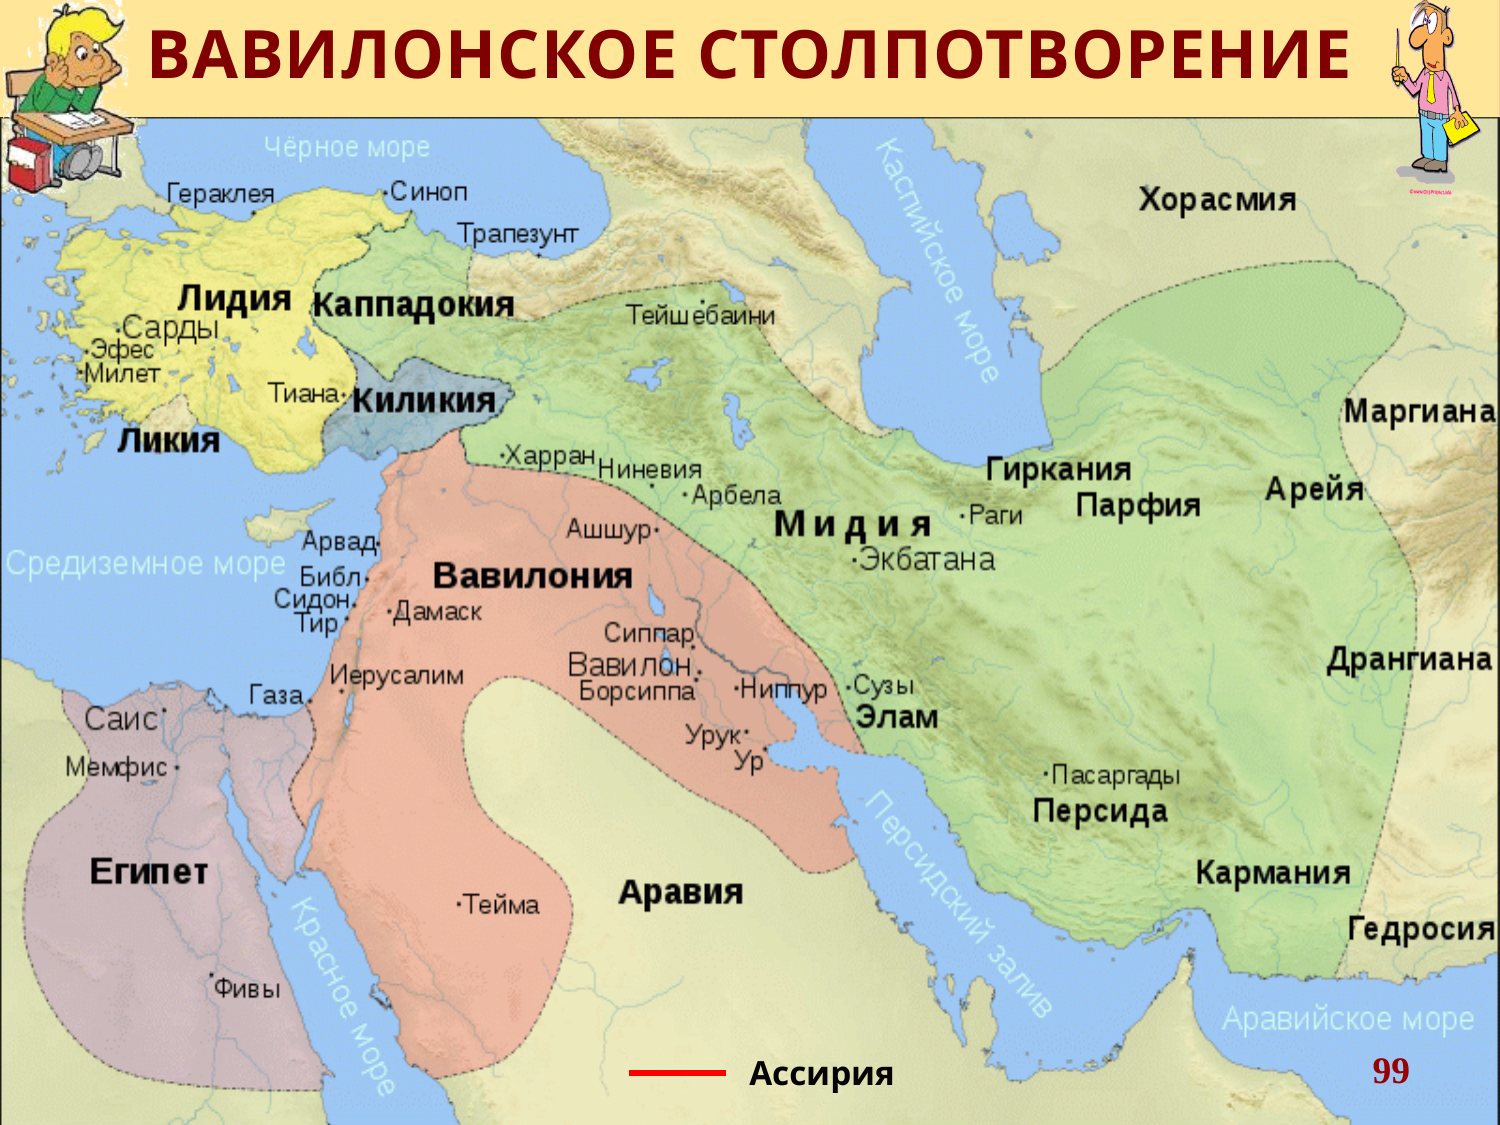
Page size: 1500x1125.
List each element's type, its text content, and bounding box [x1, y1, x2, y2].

title ВАВИЛОНСКОЕ СТОЛПОТВОРЕНИЕ [41, 0, 1459, 203]
text_box Ассирия [734, 1042, 911, 1103]
picture [0, 0, 1500, 1125]
slide_number <number><number> [1074, 1042, 1425, 1103]
